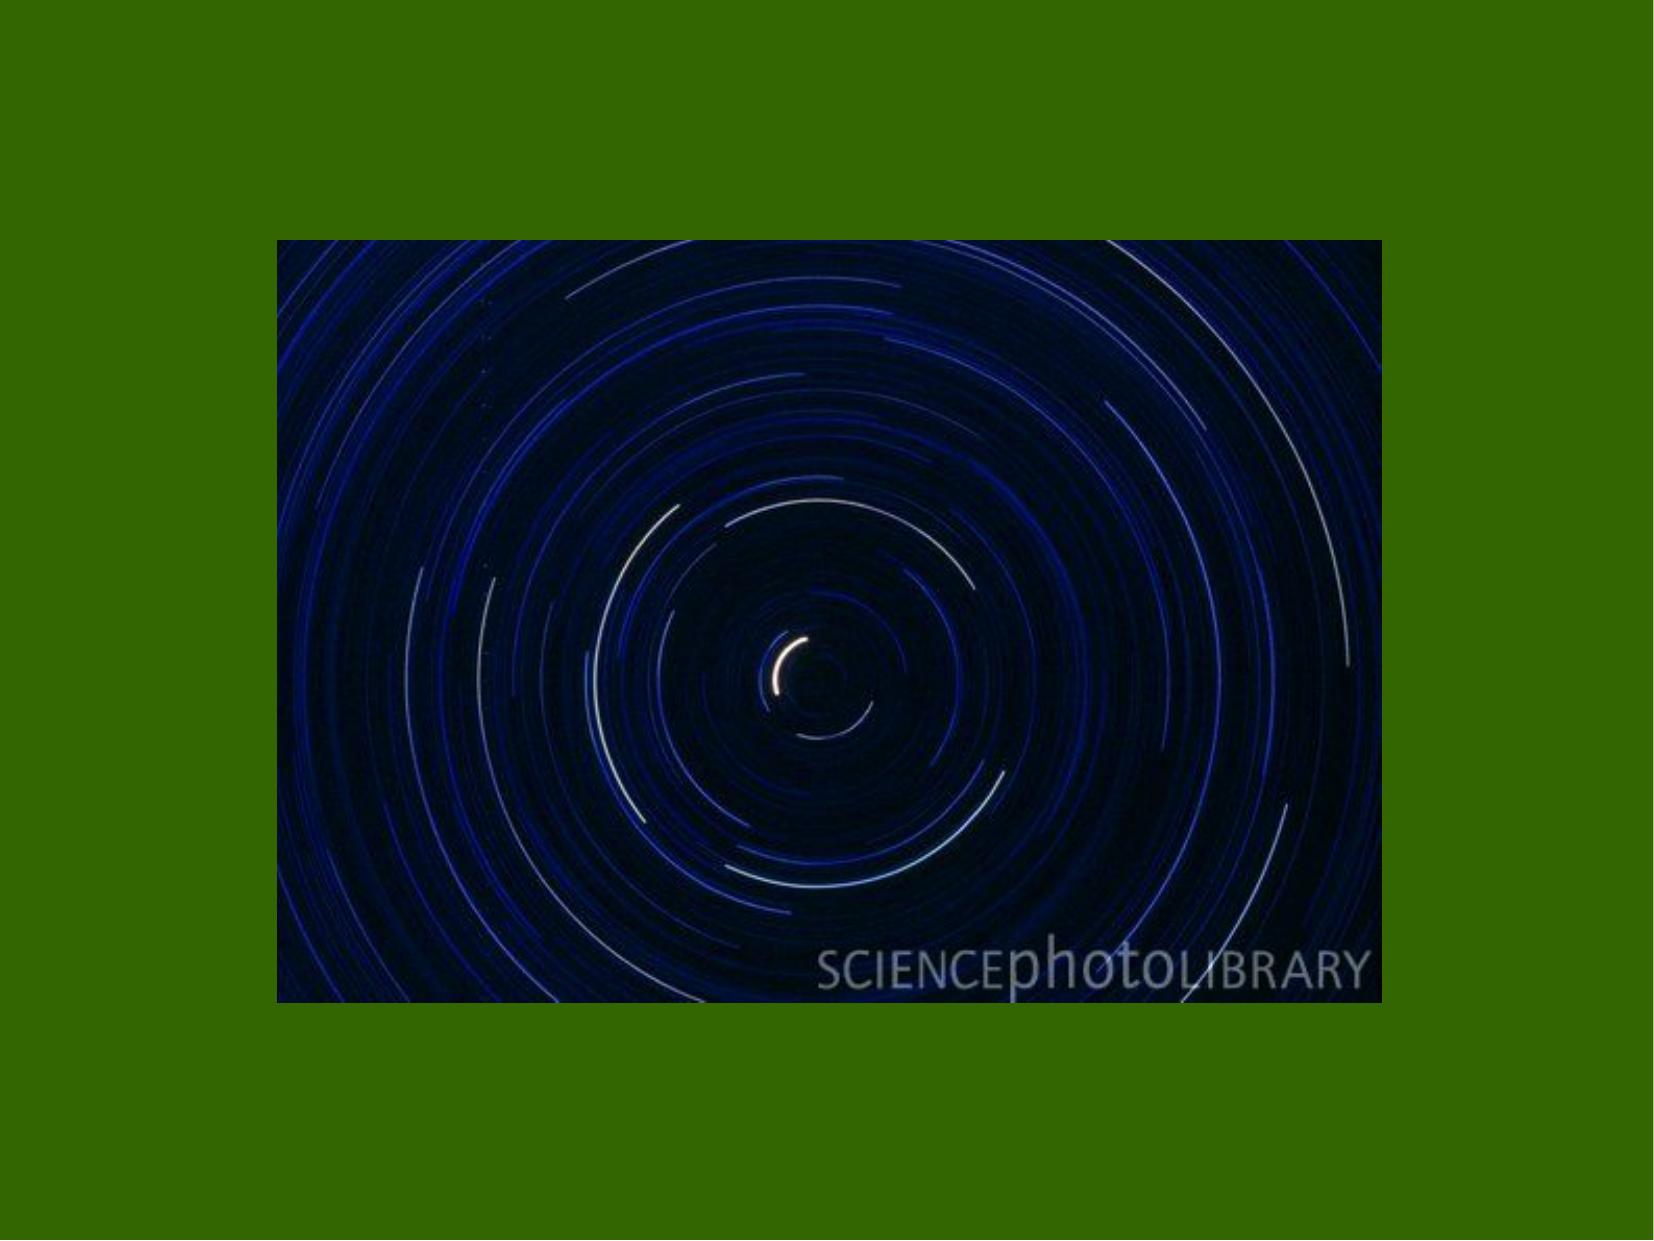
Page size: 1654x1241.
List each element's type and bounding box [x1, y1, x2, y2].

picture [277, 240, 1382, 1003]
